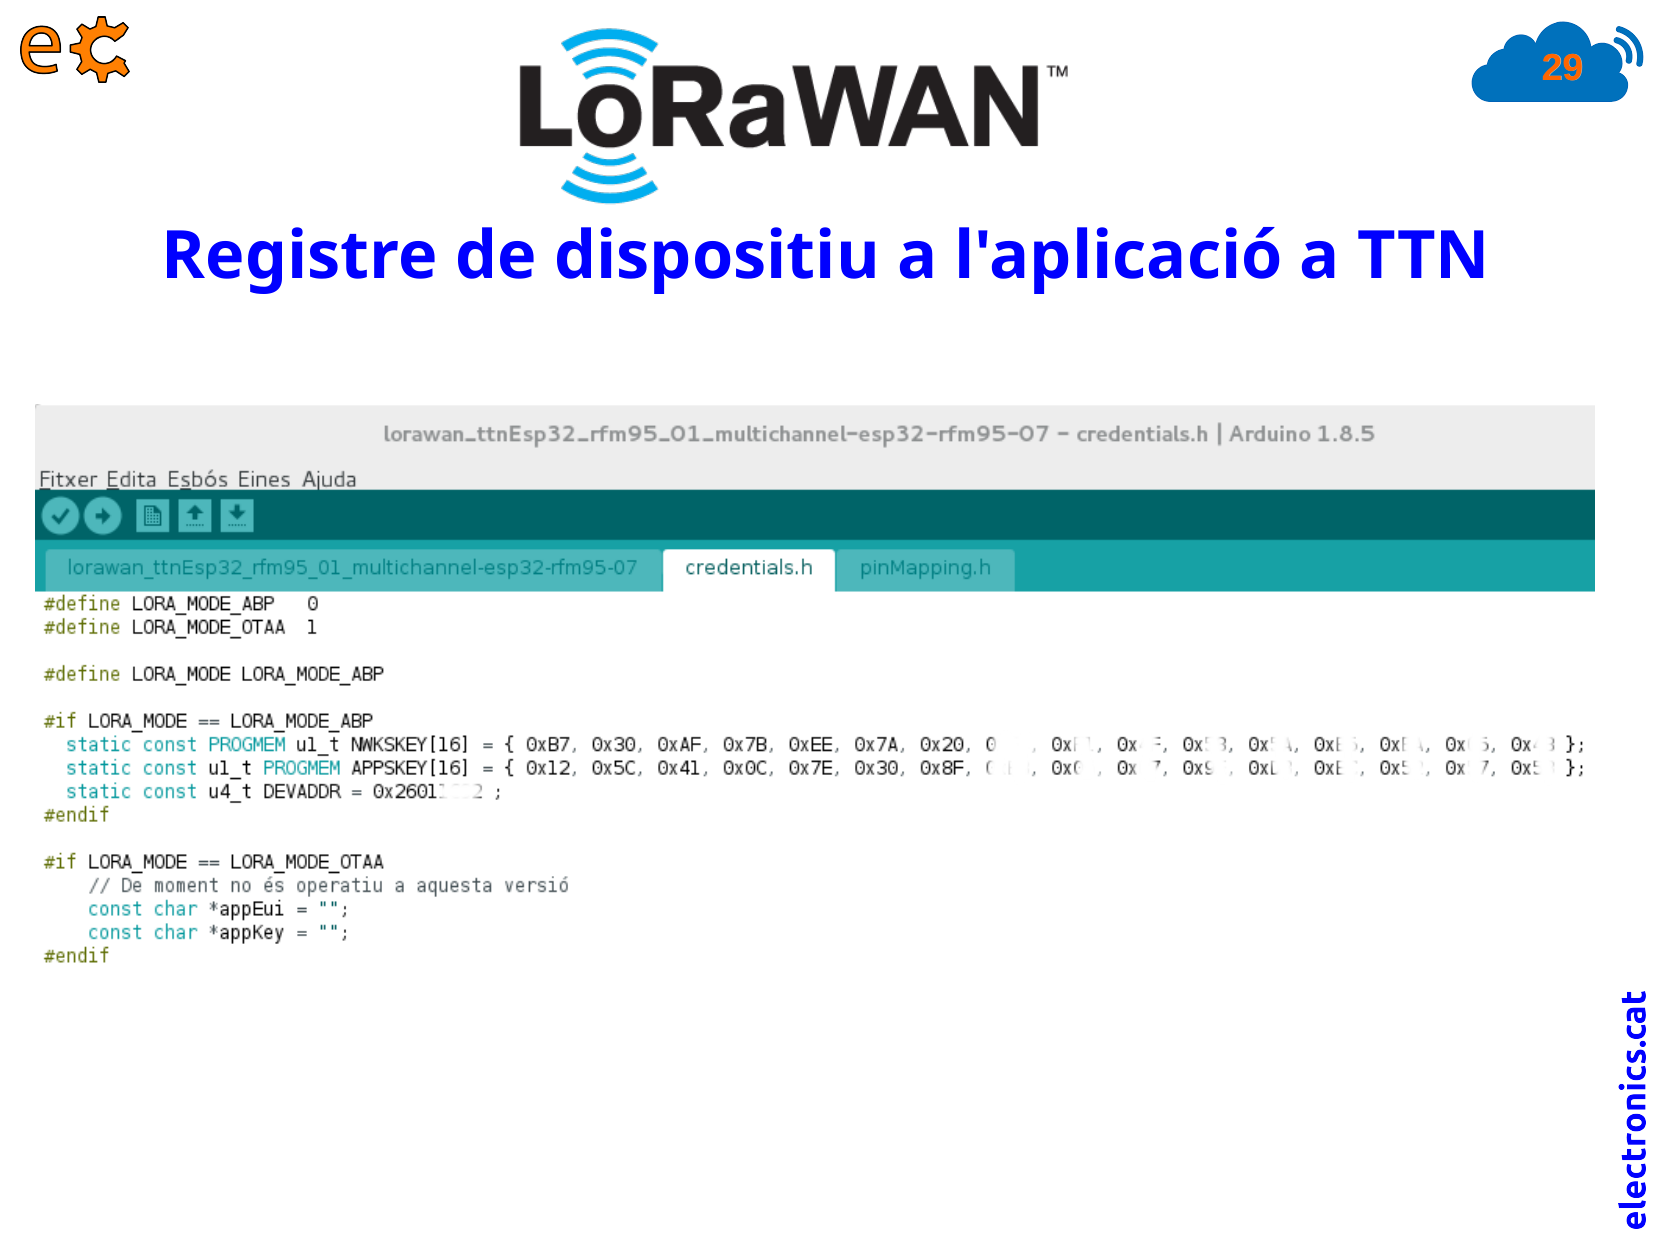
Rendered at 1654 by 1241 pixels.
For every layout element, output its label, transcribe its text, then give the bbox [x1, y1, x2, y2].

picture [35, 404, 1595, 969]
picture [405, 0, 1146, 175]
picture [1464, 16, 1650, 106]
text_box <número> [1526, 38, 1654, 109]
picture [1618, 991, 1646, 1229]
picture [20, 16, 130, 83]
text_box Registre de dispositiu a l'aplicació a TTN [23, 175, 1630, 331]
